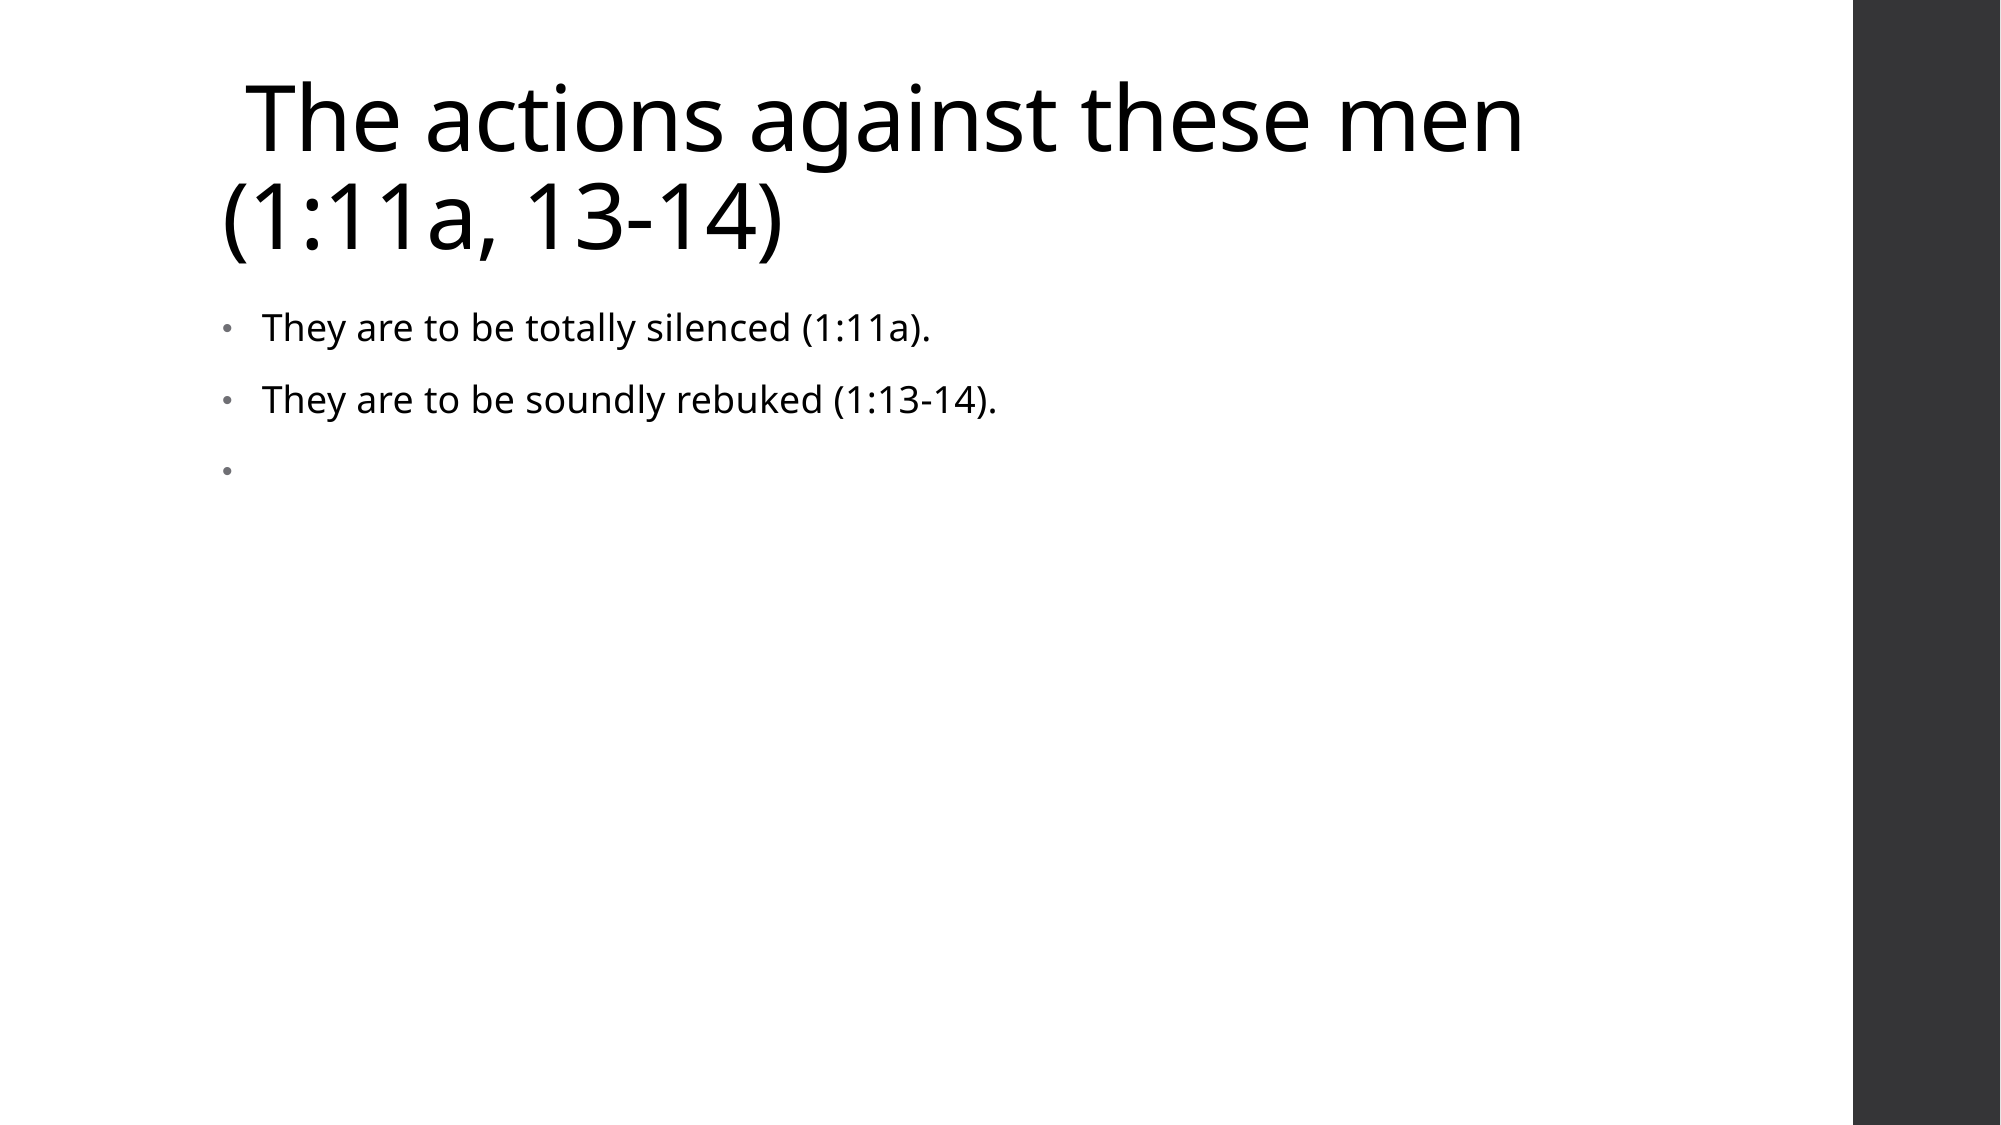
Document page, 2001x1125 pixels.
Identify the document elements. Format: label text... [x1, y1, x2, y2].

title The actions against these men (1:11a, 13-14) [206, 60, 1797, 278]
list They are to be totally silenced (1:11a). They are to be soundly rebuked (1:13-14). [206, 299, 1617, 1014]
